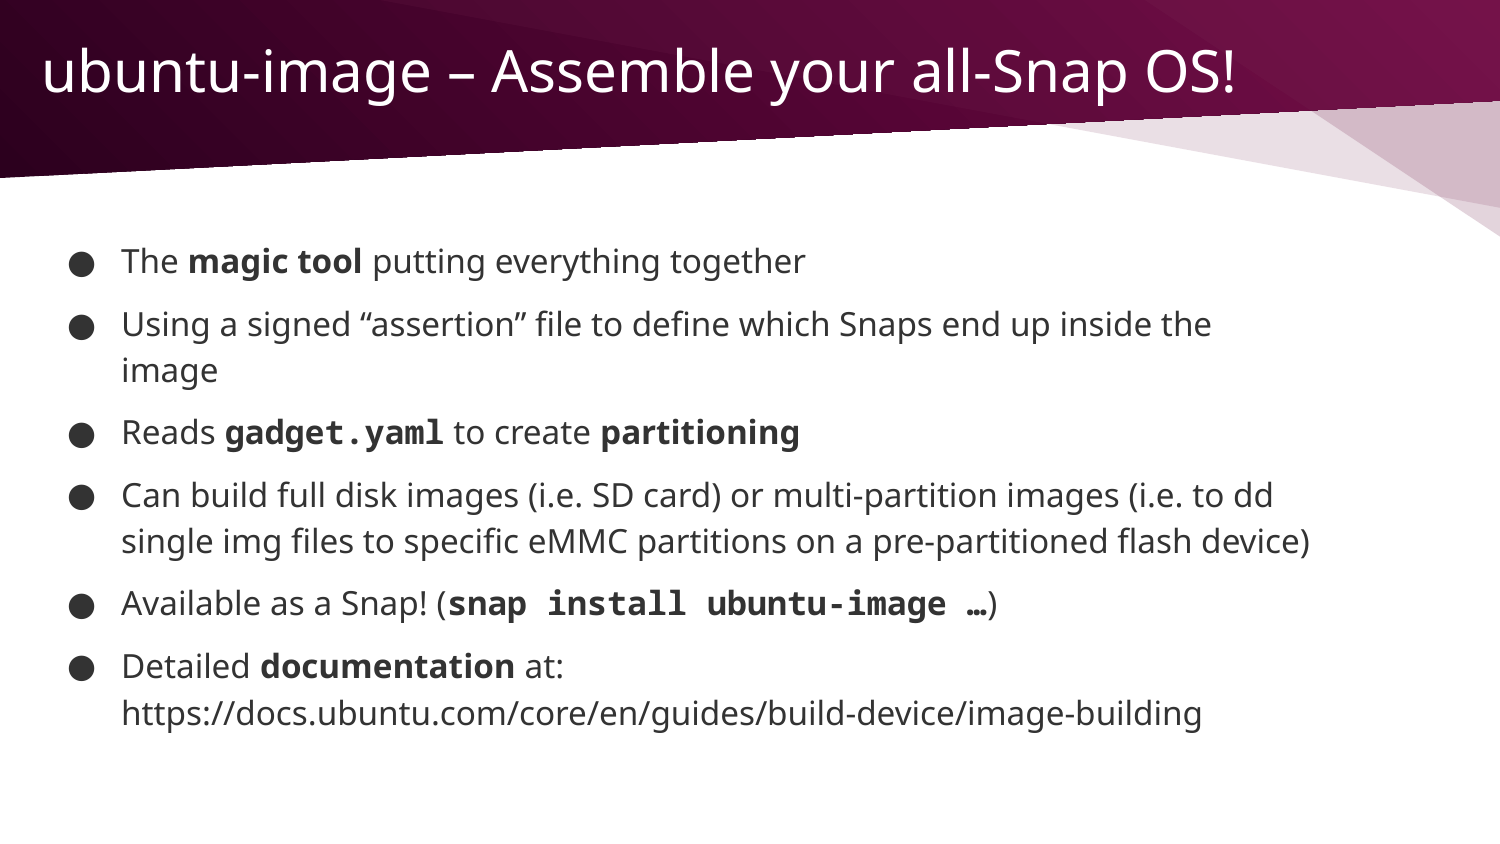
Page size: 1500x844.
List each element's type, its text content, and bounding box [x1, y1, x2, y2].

title ubuntu-image – Assemble your all-Snap OS! [41, 5, 1336, 134]
list The magic tool putting everything together Using a signed “assertion” file to define which Snaps end up inside the image Reads gadget.yaml to create partitioning Can build full disk images (i.e. SD card) or multi-partition images (i.e. to dd single img files to specific eMMC partitions on a pre-partitioned flash device) Available as a Snap! (snap install ubuntu-image …) Detailed documentation at: https://docs.ubuntu.com/core/en/guides/build-device/image-building [35, 229, 1324, 789]
